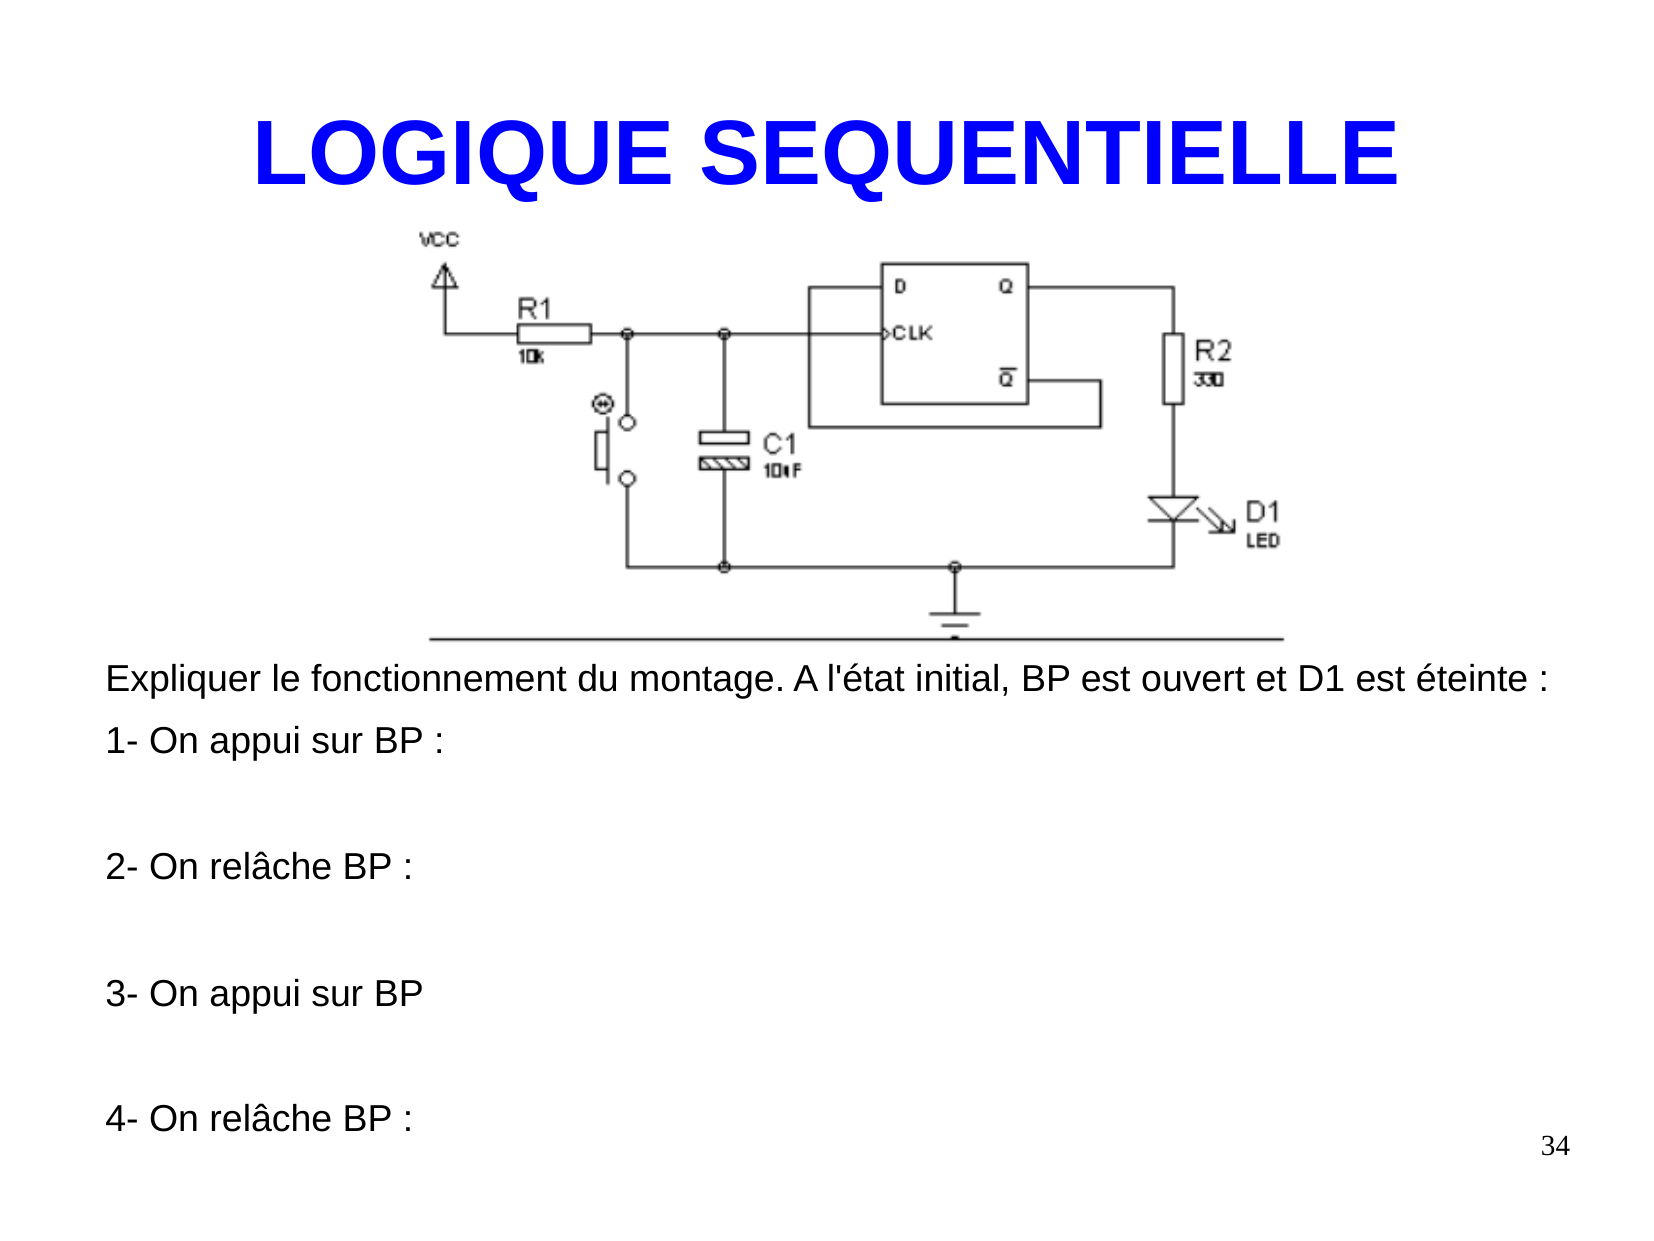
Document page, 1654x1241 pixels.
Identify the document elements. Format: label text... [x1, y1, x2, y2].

picture [383, 206, 1300, 649]
title LOGIQUE SEQUENTIELLE [0, 49, 1654, 257]
text_box Expliquer le fonctionnement du montage. A l'état initial, BP est ouvert et D1 est éteinte : 1- On appui sur BP : 2- On relâche BP : 3- On appui sur BP 4- On relâche BP : [90, 649, 1565, 1232]
